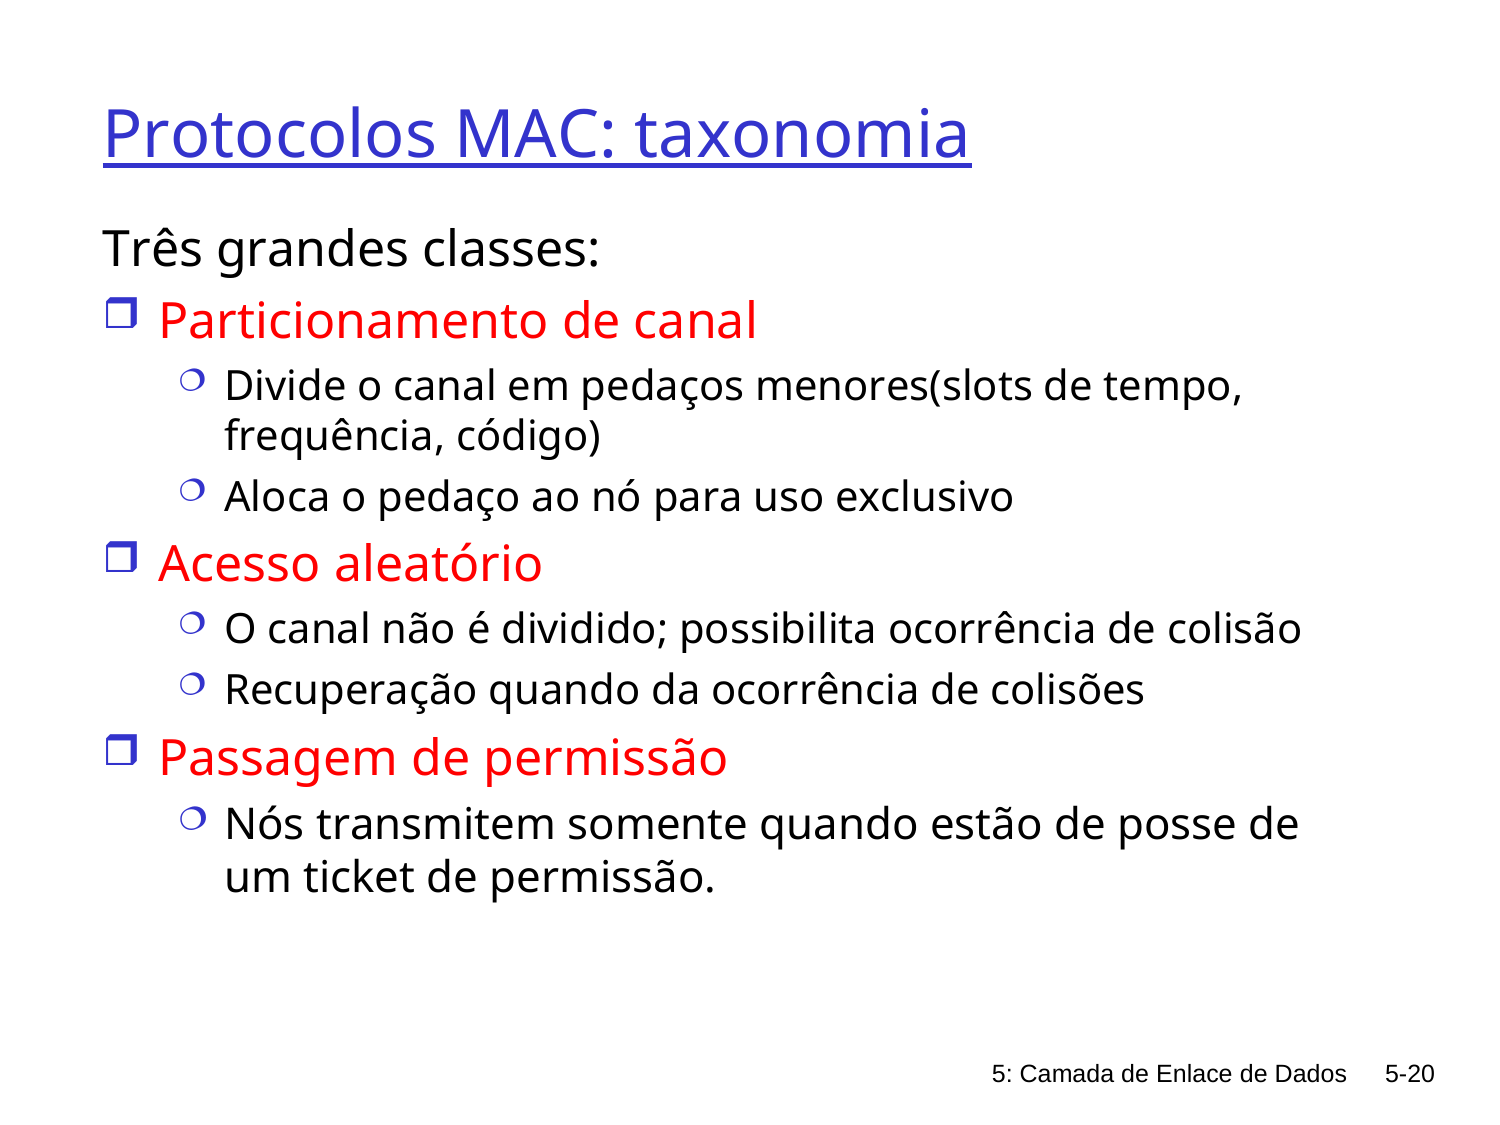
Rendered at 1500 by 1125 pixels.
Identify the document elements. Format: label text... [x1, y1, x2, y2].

title Protocolos MAC: taxonomia [87, 37, 1417, 225]
list Três grandes classes: Particionamento de canal Divide o canal em pedaços menores(slots de tempo, frequência, código) Aloca o pedaço ao nó para uso exclusivo Acesso aleatório O canal não é dividido; possibilita ocorrência de colisão Recuperação quando da ocorrência de colisões Passagem de permissão Nós transmitem somente quando estão de posse de um ticket de permissão. [87, 208, 1363, 973]
text_box 5-<número> [1339, 1050, 1451, 1125]
text_box 5: Camada de Enlace de Dados [837, 1050, 1339, 1125]
